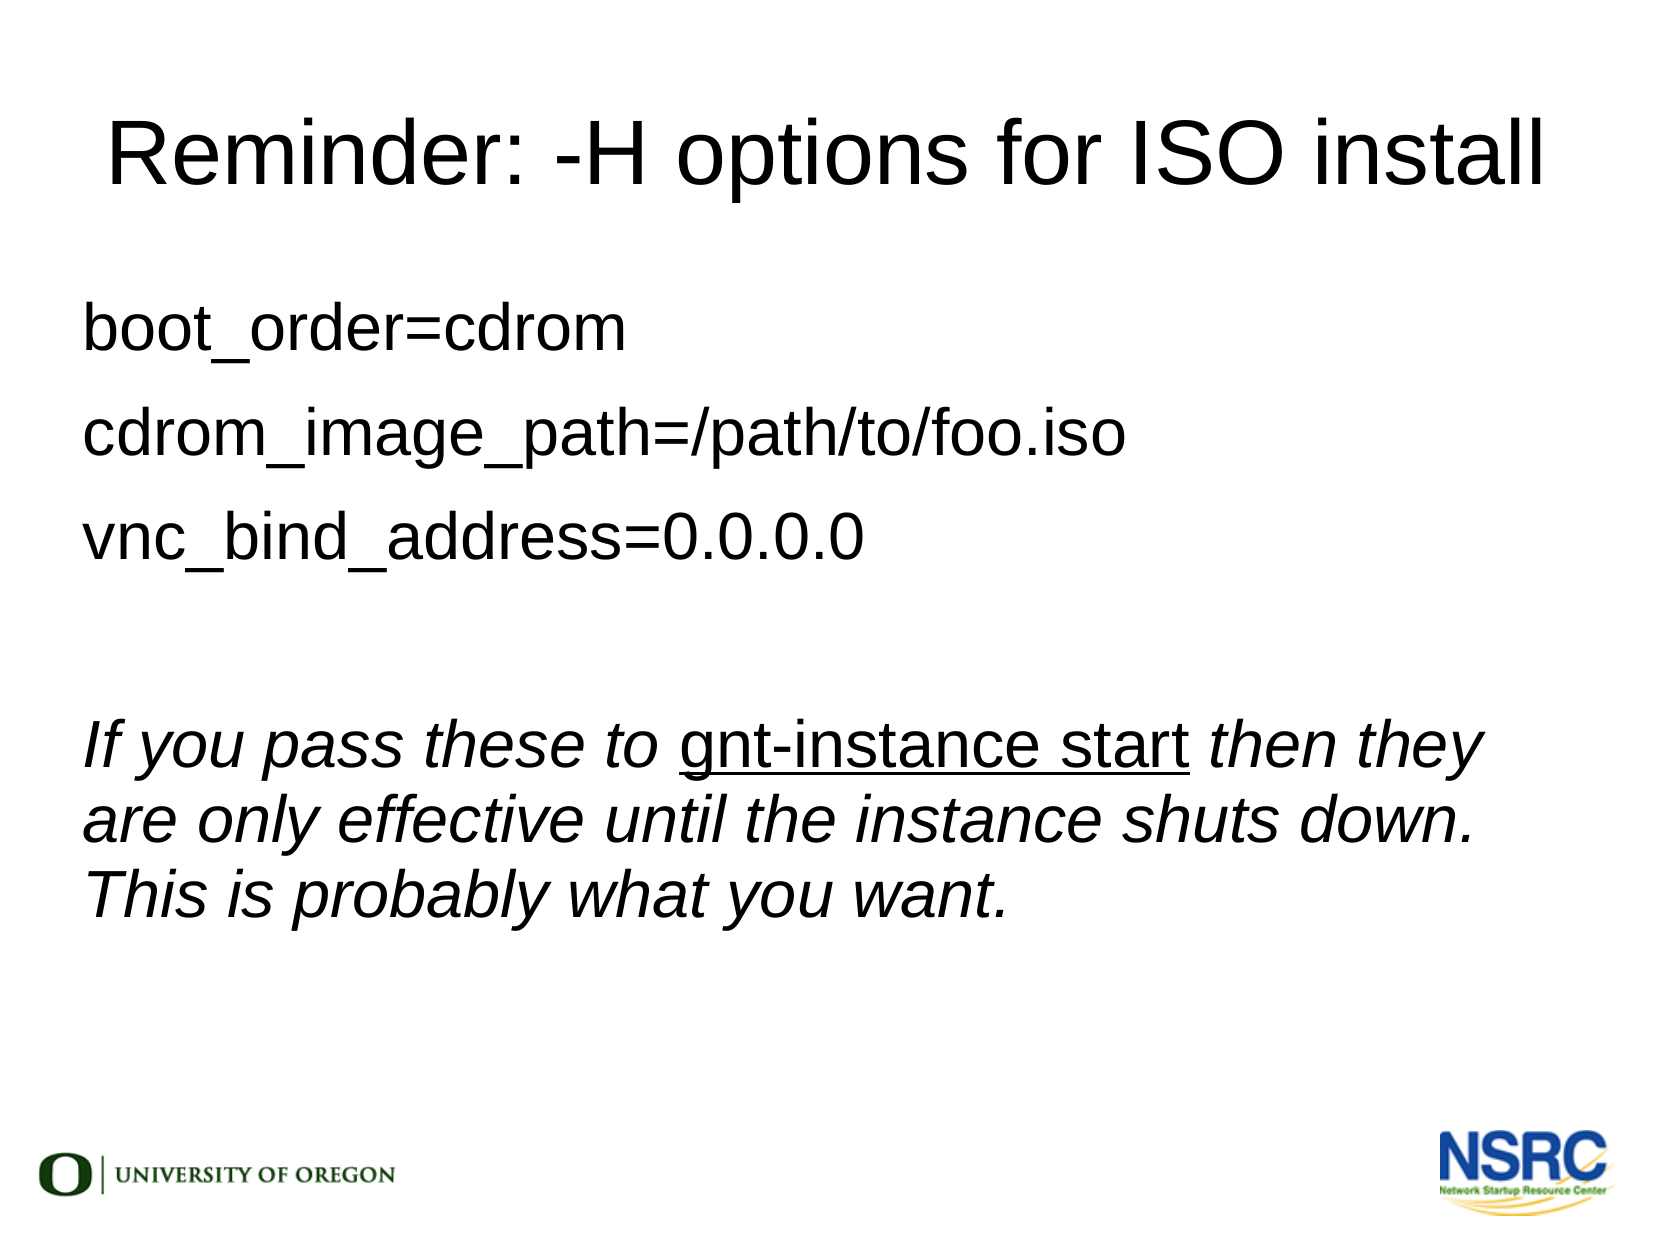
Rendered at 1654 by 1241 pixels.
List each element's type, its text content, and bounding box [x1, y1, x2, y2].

picture [37, 1151, 397, 1198]
picture [1440, 1130, 1616, 1216]
list boot_order=cdrom cdrom_image_path=/path/to/foo.iso vnc_bind_address=0.0.0.0 If you pass these to gnt-instance start then they are only effective until the instance shuts down. This is probably what you want. [82, 290, 1571, 1010]
title Reminder: -H options for ISO install [82, 49, 1571, 257]
